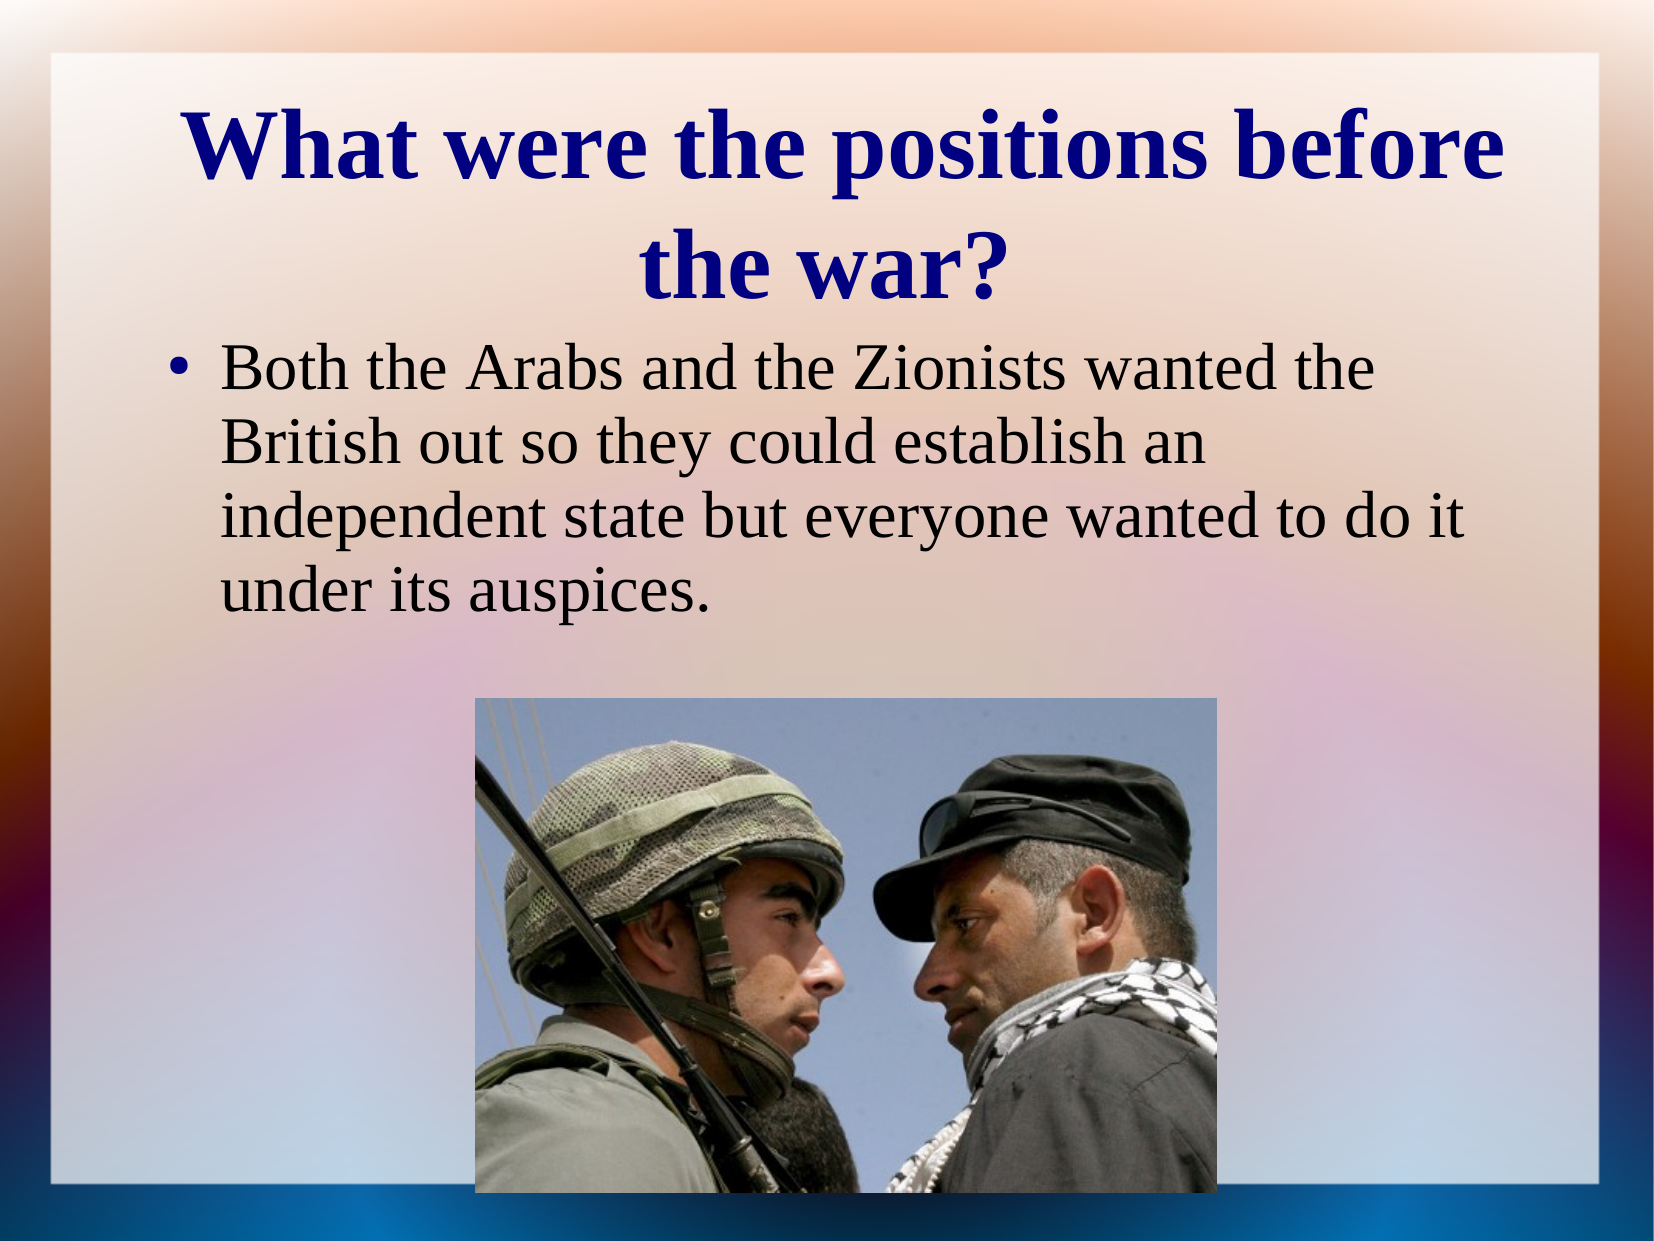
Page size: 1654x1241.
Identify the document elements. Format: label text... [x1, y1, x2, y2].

list Both the Arabs and the Zionists wanted the British out so they could establish an independent state but everyone wanted to do it under its auspices. [134, 236, 1536, 938]
picture [0, 0, 1654, 1241]
title What were the positions before the war? [124, 57, 1528, 339]
